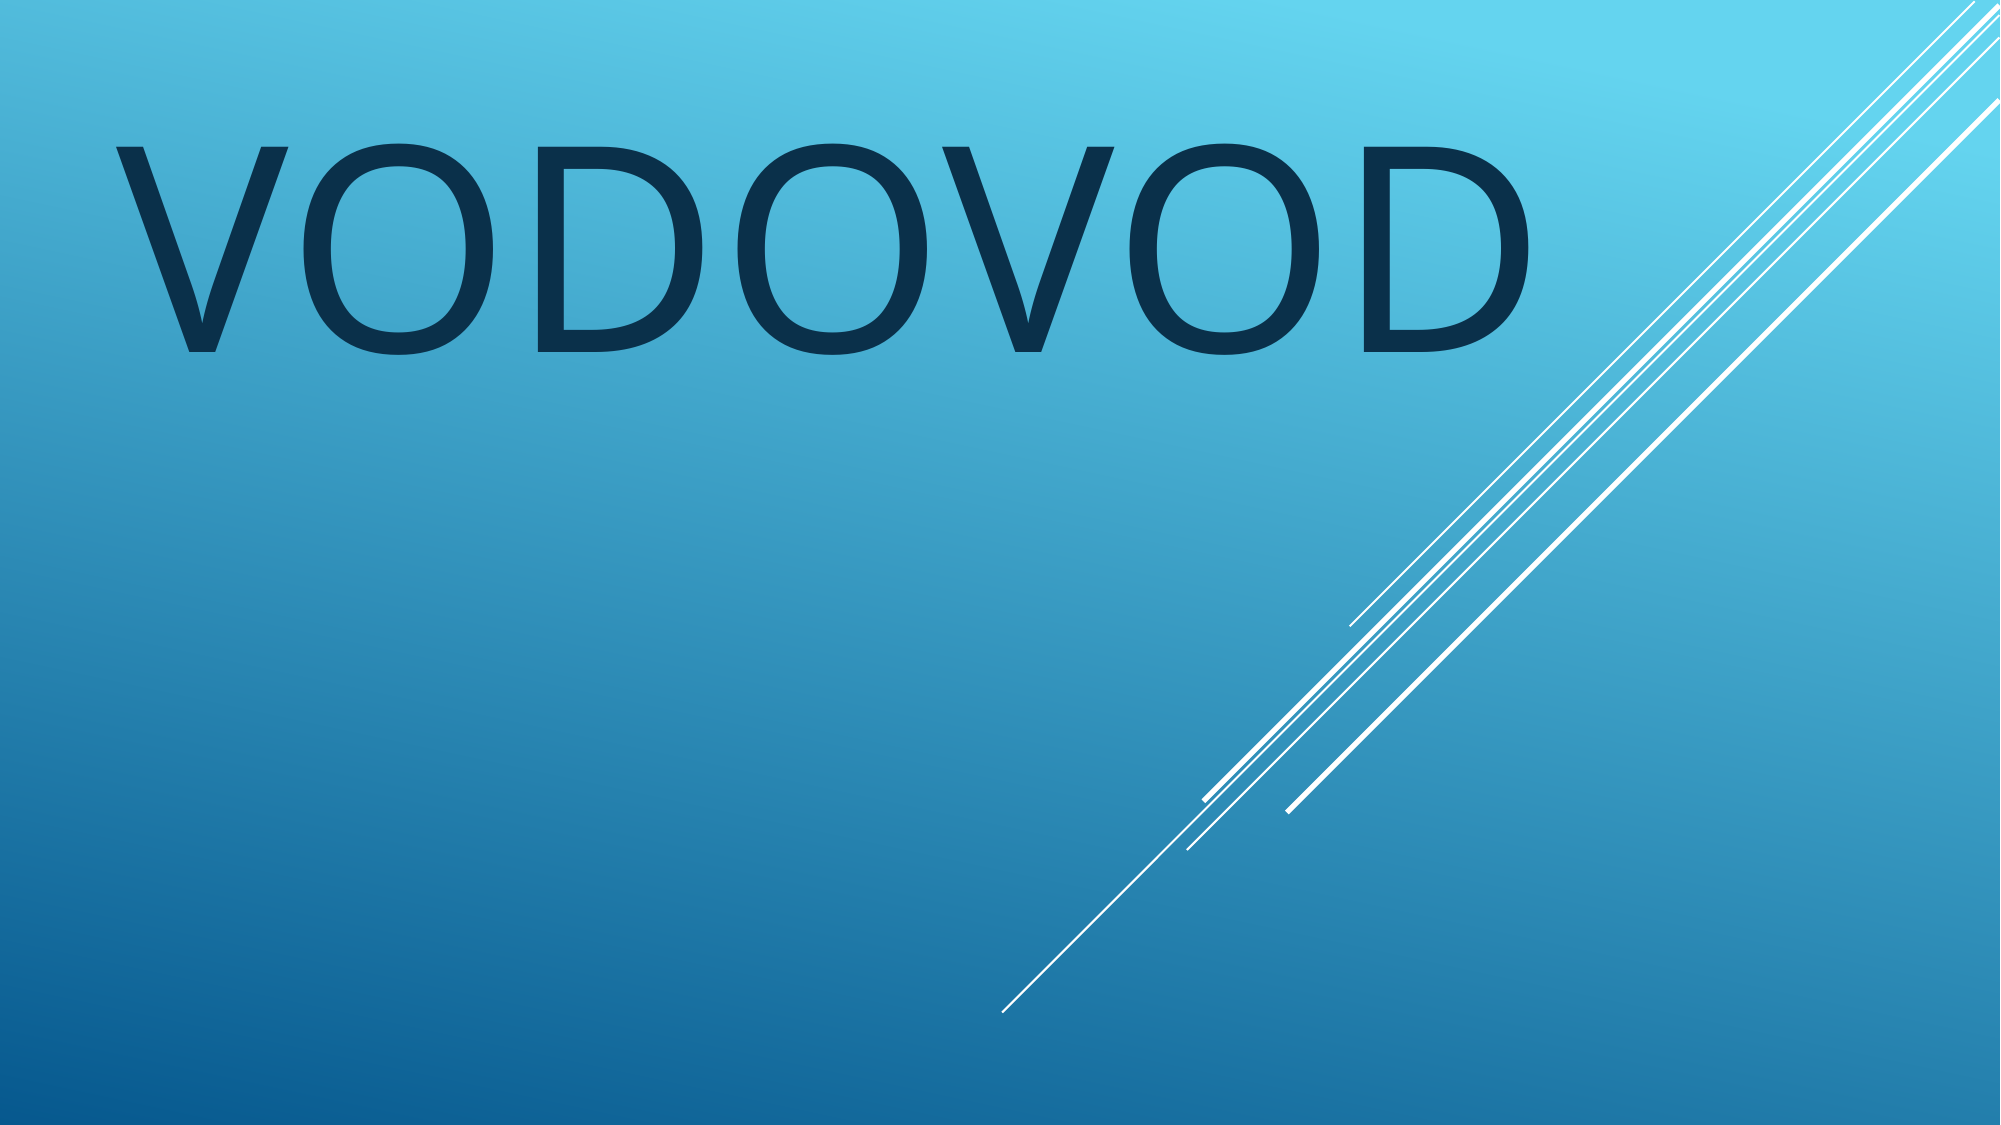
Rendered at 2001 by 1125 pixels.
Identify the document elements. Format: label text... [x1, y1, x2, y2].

title vodovod [0, 0, 1663, 418]
